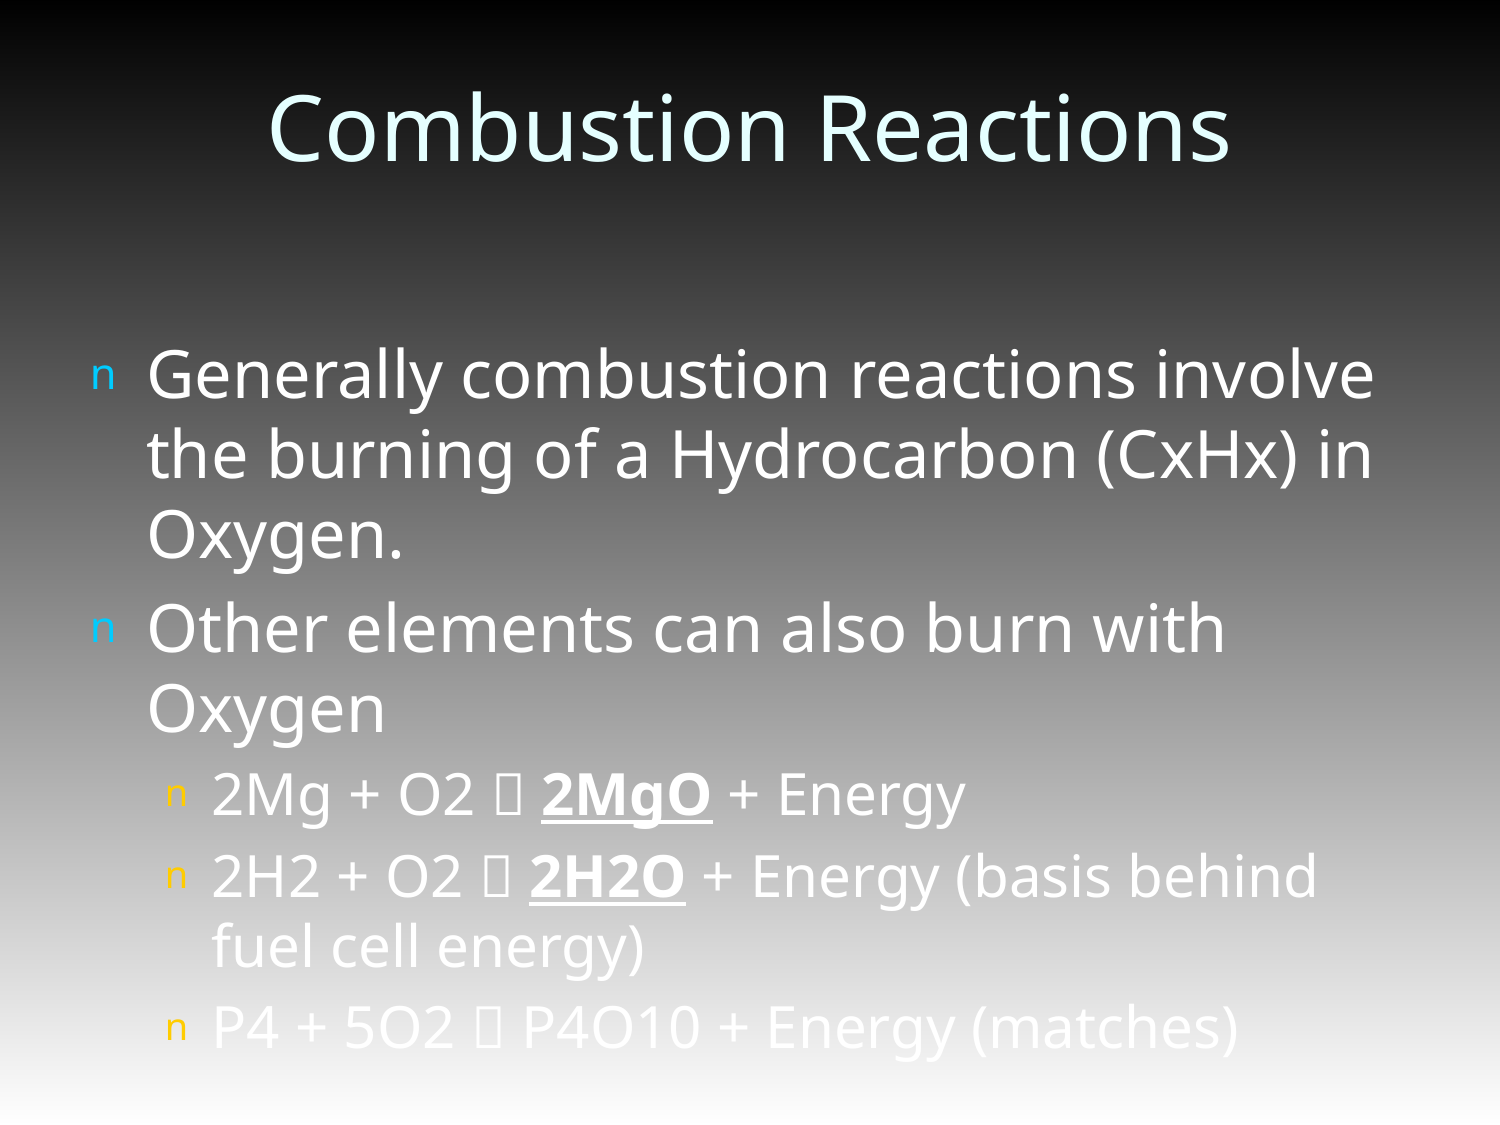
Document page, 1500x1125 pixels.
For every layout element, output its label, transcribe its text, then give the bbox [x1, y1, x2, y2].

title Combustion Reactions [75, 62, 1425, 288]
list Generally combustion reactions involve the burning of a Hydrocarbon (CxHx) in Oxygen. Other elements can also burn with Oxygen 2Mg + O2  2MgO + Energy 2H2 + O2  2H2O + Energy (basis behind fuel cell energy) P4 + 5O2  P4O10 + Energy (matches) [75, 324, 1425, 1000]
